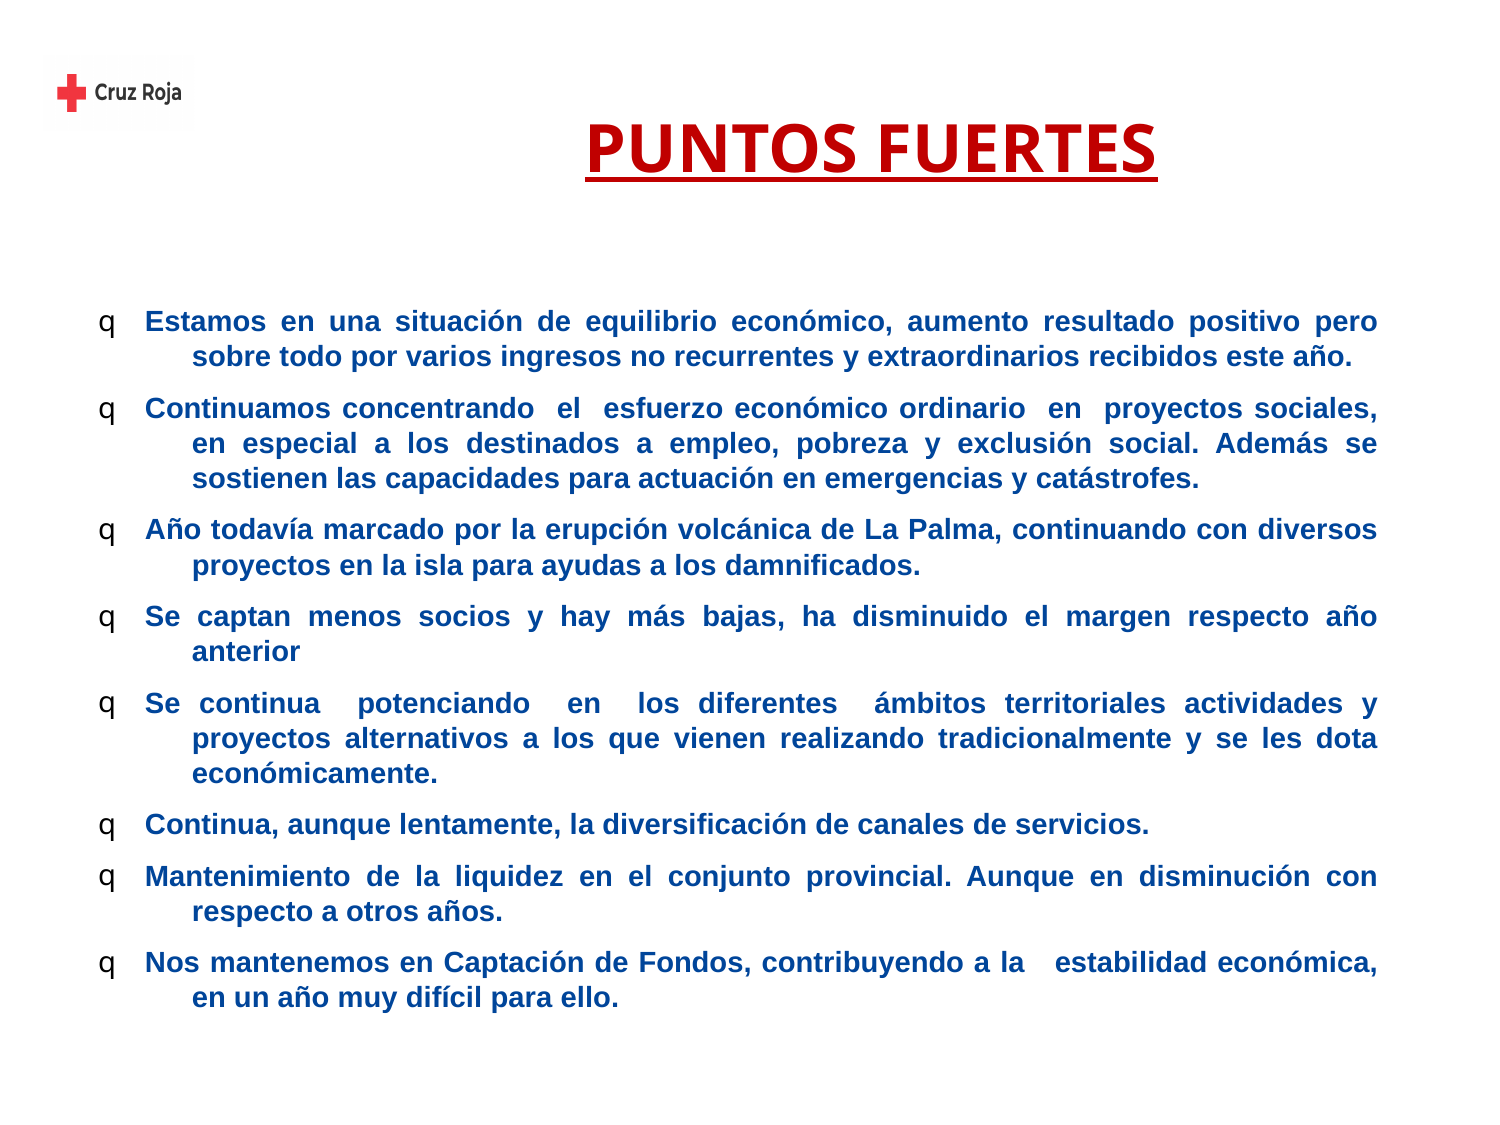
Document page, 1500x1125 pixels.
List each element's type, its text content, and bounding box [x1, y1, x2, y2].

text_box Estamos en una situación de equilibrio económico, aumento resultado positivo pero sobre todo por varios ingresos no recurrentes y extraordinarios recibidos este año. Continuamos concentrando el esfuerzo económico ordinario en proyectos sociales, en especial a los destinados a empleo, pobreza y exclusión social. Además se sostienen las capacidades para actuación en emergencias y catástrofes. Año todavía marcado por la erupción volcánica de La Palma, continuando con diversos proyectos en la isla para ayudas a los damnificados. Se captan menos socios y hay más bajas, ha disminuido el margen respecto año anterior Se continua potenciando en los diferentes ámbitos territoriales actividades y proyectos alternativos a los que vienen realizando tradicionalmente y se les dota económicamente. Continua, aunque lentamente, la diversificación de canales de servicios. Mantenimiento de la liquidez en el conjunto provincial. Aunque en disminución con respecto a otros años. Nos mantenemos en Captación de Fondos, contribuyendo a la estabilidad económica, en un año muy difícil para ello. [83, 295, 1394, 1021]
text_box PUNTOS FUERTES [242, 98, 1500, 194]
